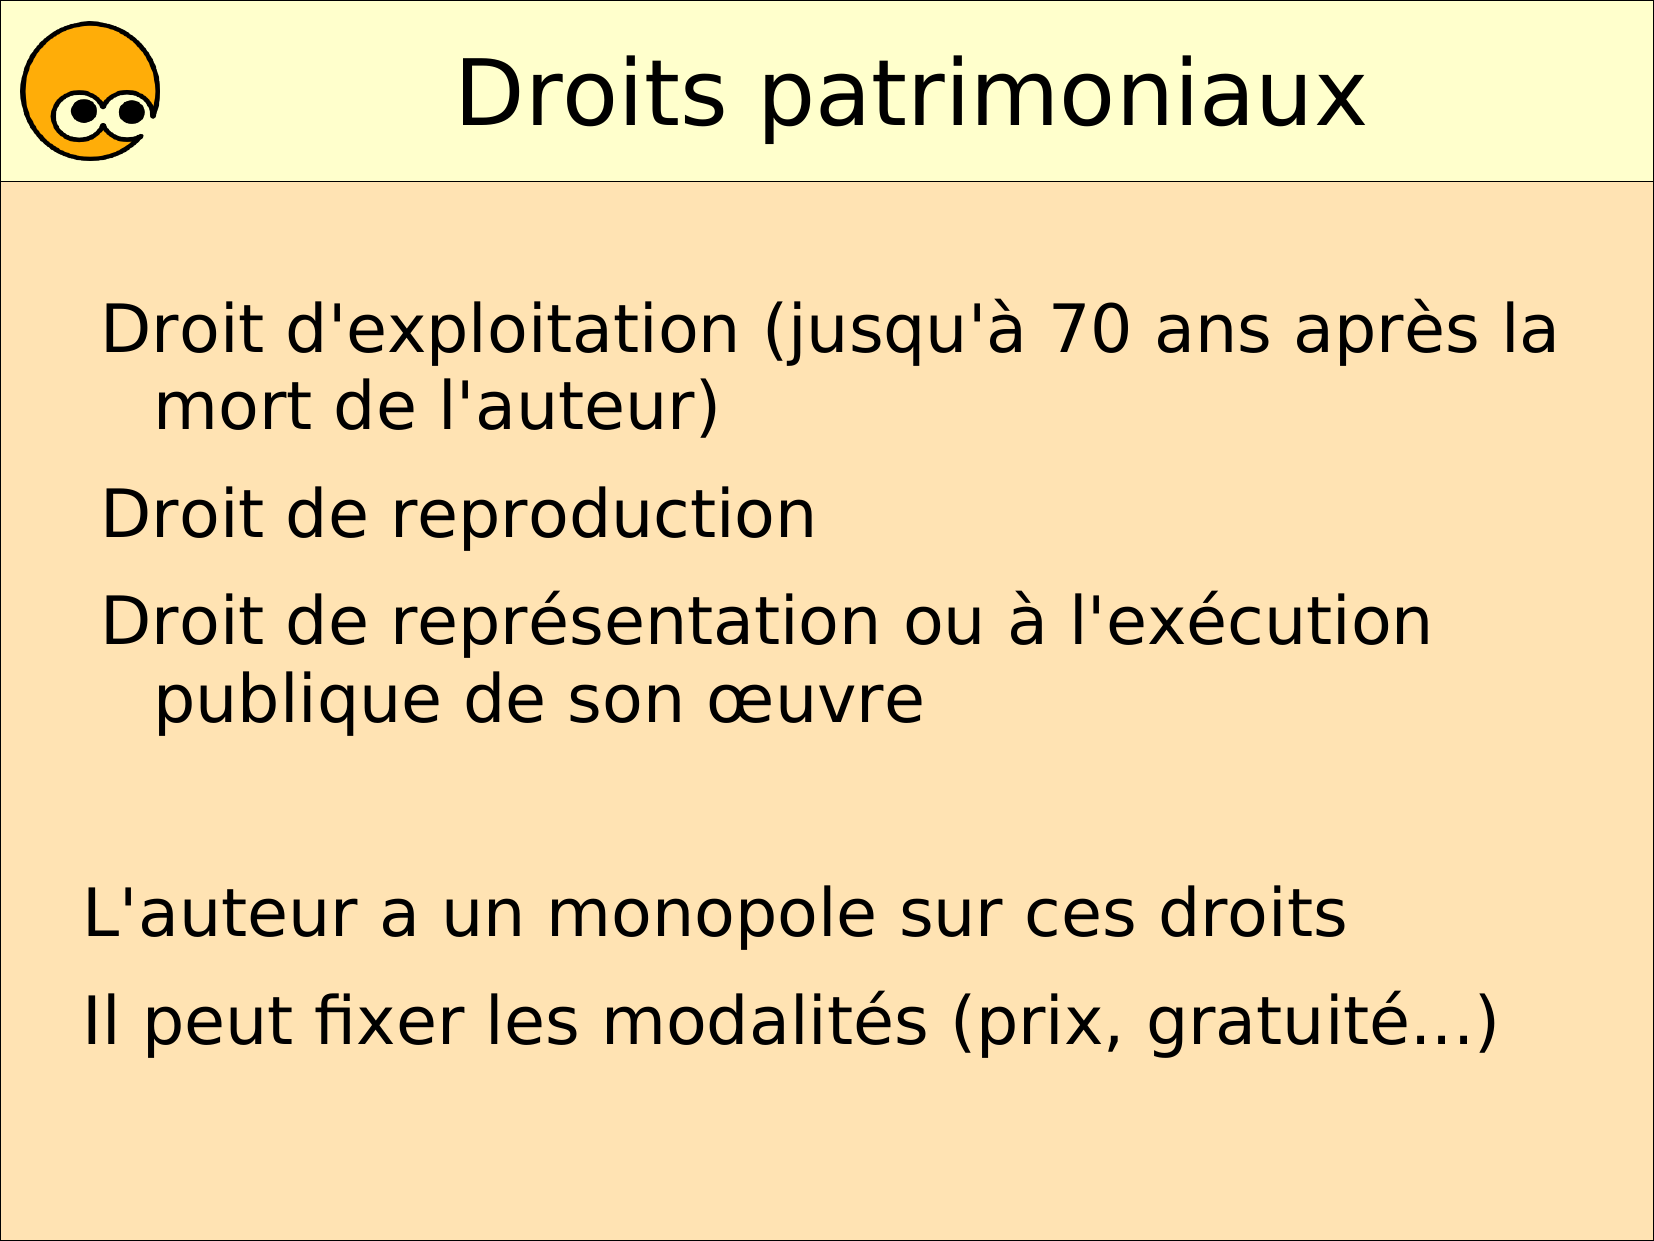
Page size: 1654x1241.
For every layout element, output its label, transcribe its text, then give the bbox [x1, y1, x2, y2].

picture [20, 21, 160, 161]
list Droit d'exploitation (jusqu'à 70 ans après la mort de l'auteur) Droit de reproduction Droit de représentation ou à l'exécution publique de son œuvre L'auteur a un monopole sur ces droits Il peut fixer les modalités (prix, gratuité...) [82, 290, 1571, 1109]
title Droits patrimoniaux [203, 33, 1620, 154]
